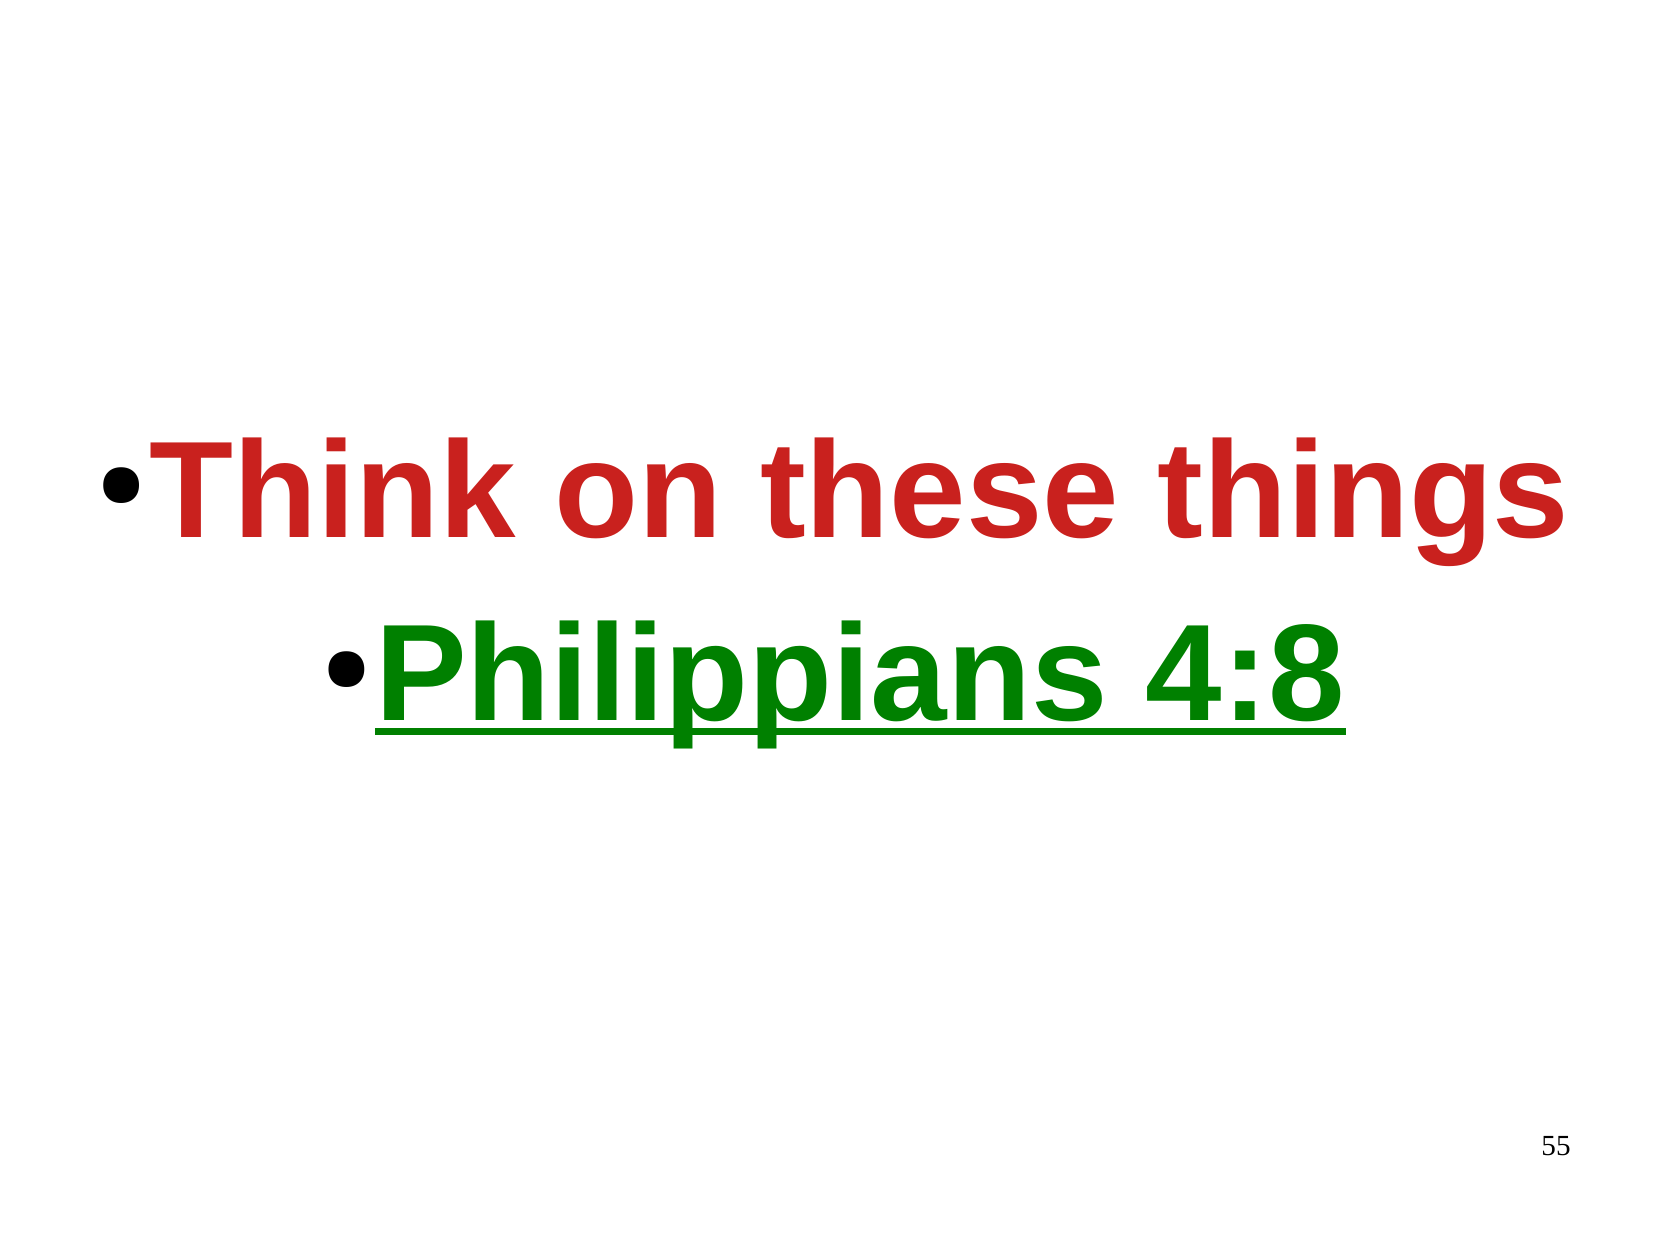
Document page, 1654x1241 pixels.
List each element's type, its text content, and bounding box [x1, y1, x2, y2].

list Think on these things Philippians 4:8 [37, 412, 1613, 788]
